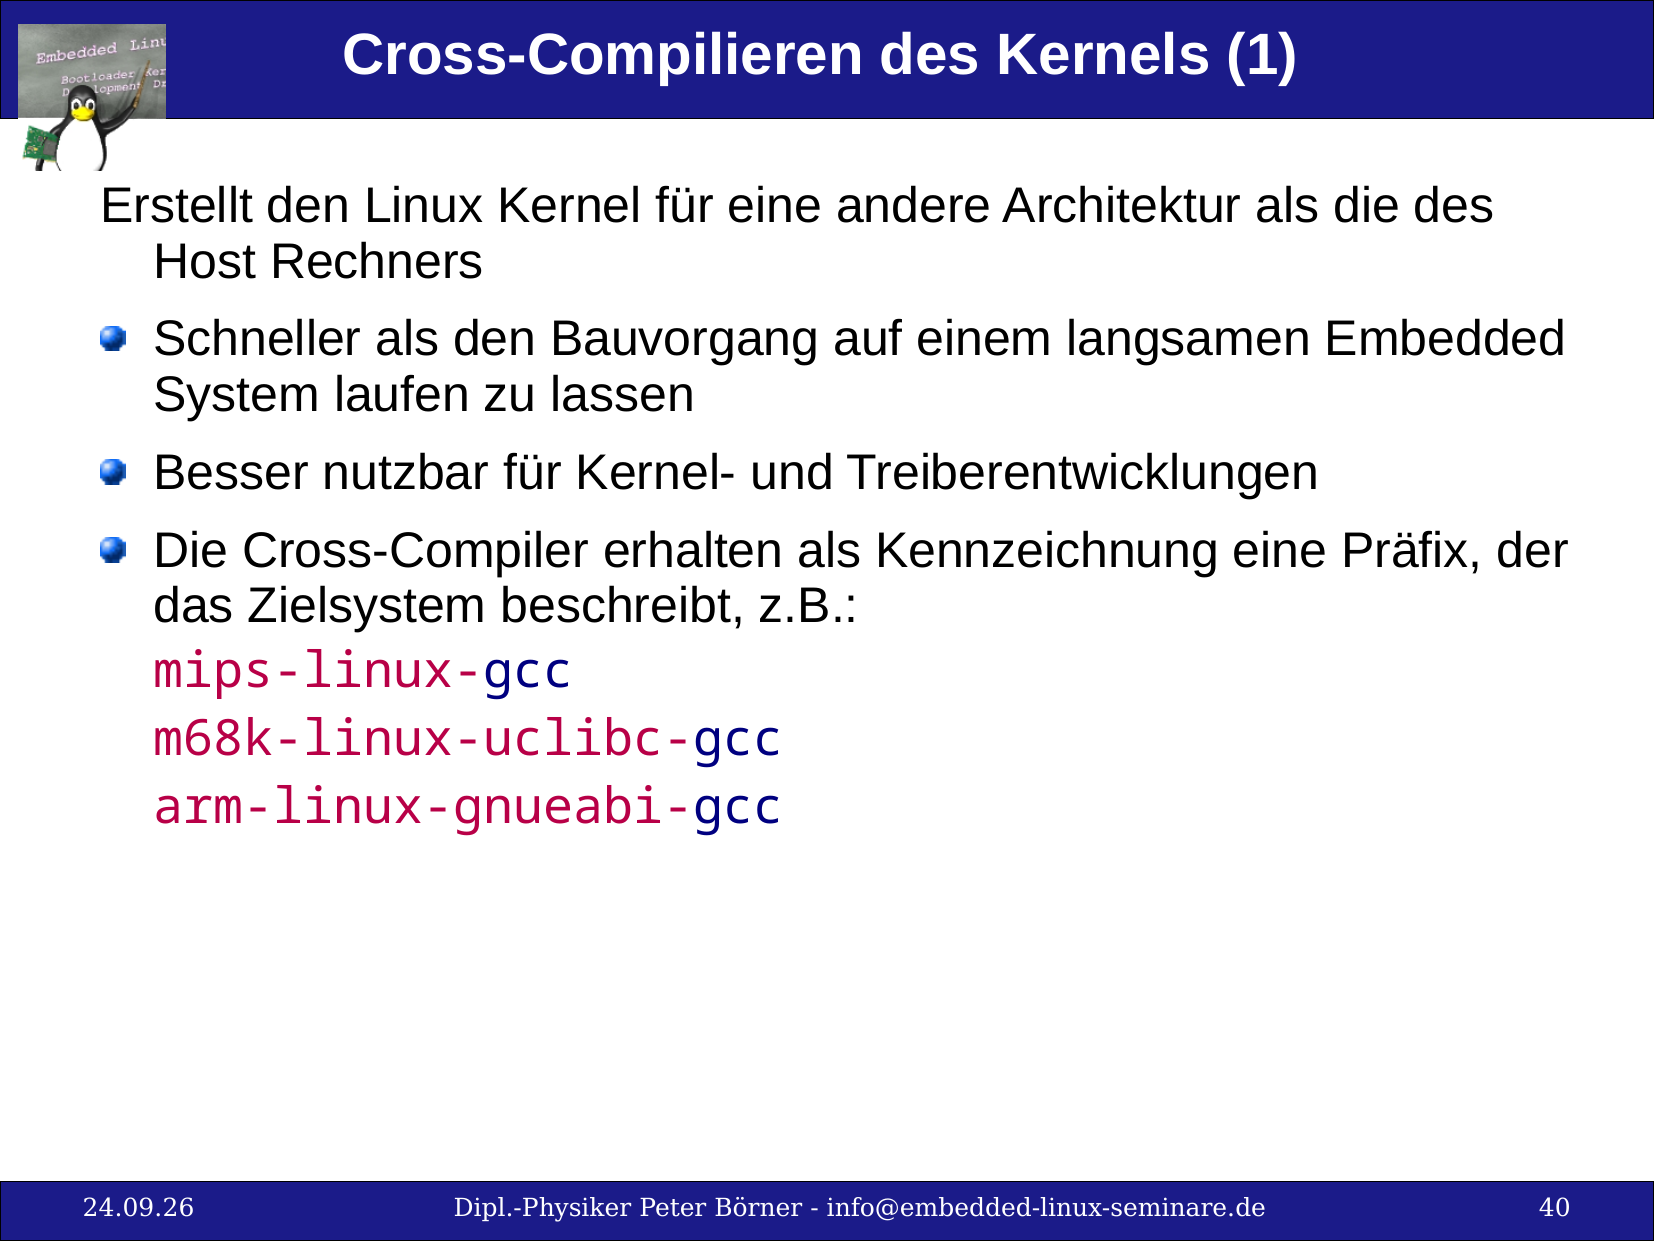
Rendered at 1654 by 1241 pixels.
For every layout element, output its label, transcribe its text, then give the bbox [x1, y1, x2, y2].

list Erstellt den Linux Kernel für eine andere Architektur als die des Host Rechners Schneller als den Bauvorgang auf einem langsamen Embedded System laufen zu lassen Besser nutzbar für Kernel- und Treiberentwicklungen Die Cross-Compiler erhalten als Kennzeichnung eine Präfix, der das Zielsystem beschreibt, z.B.: mips-linux-gcc m68k-linux-uclibc-gcc arm-linux-gnueabi-gcc [82, 177, 1571, 1148]
picture [18, 24, 166, 171]
title Cross-Compilieren des Kernels (1) [76, 19, 1565, 89]
